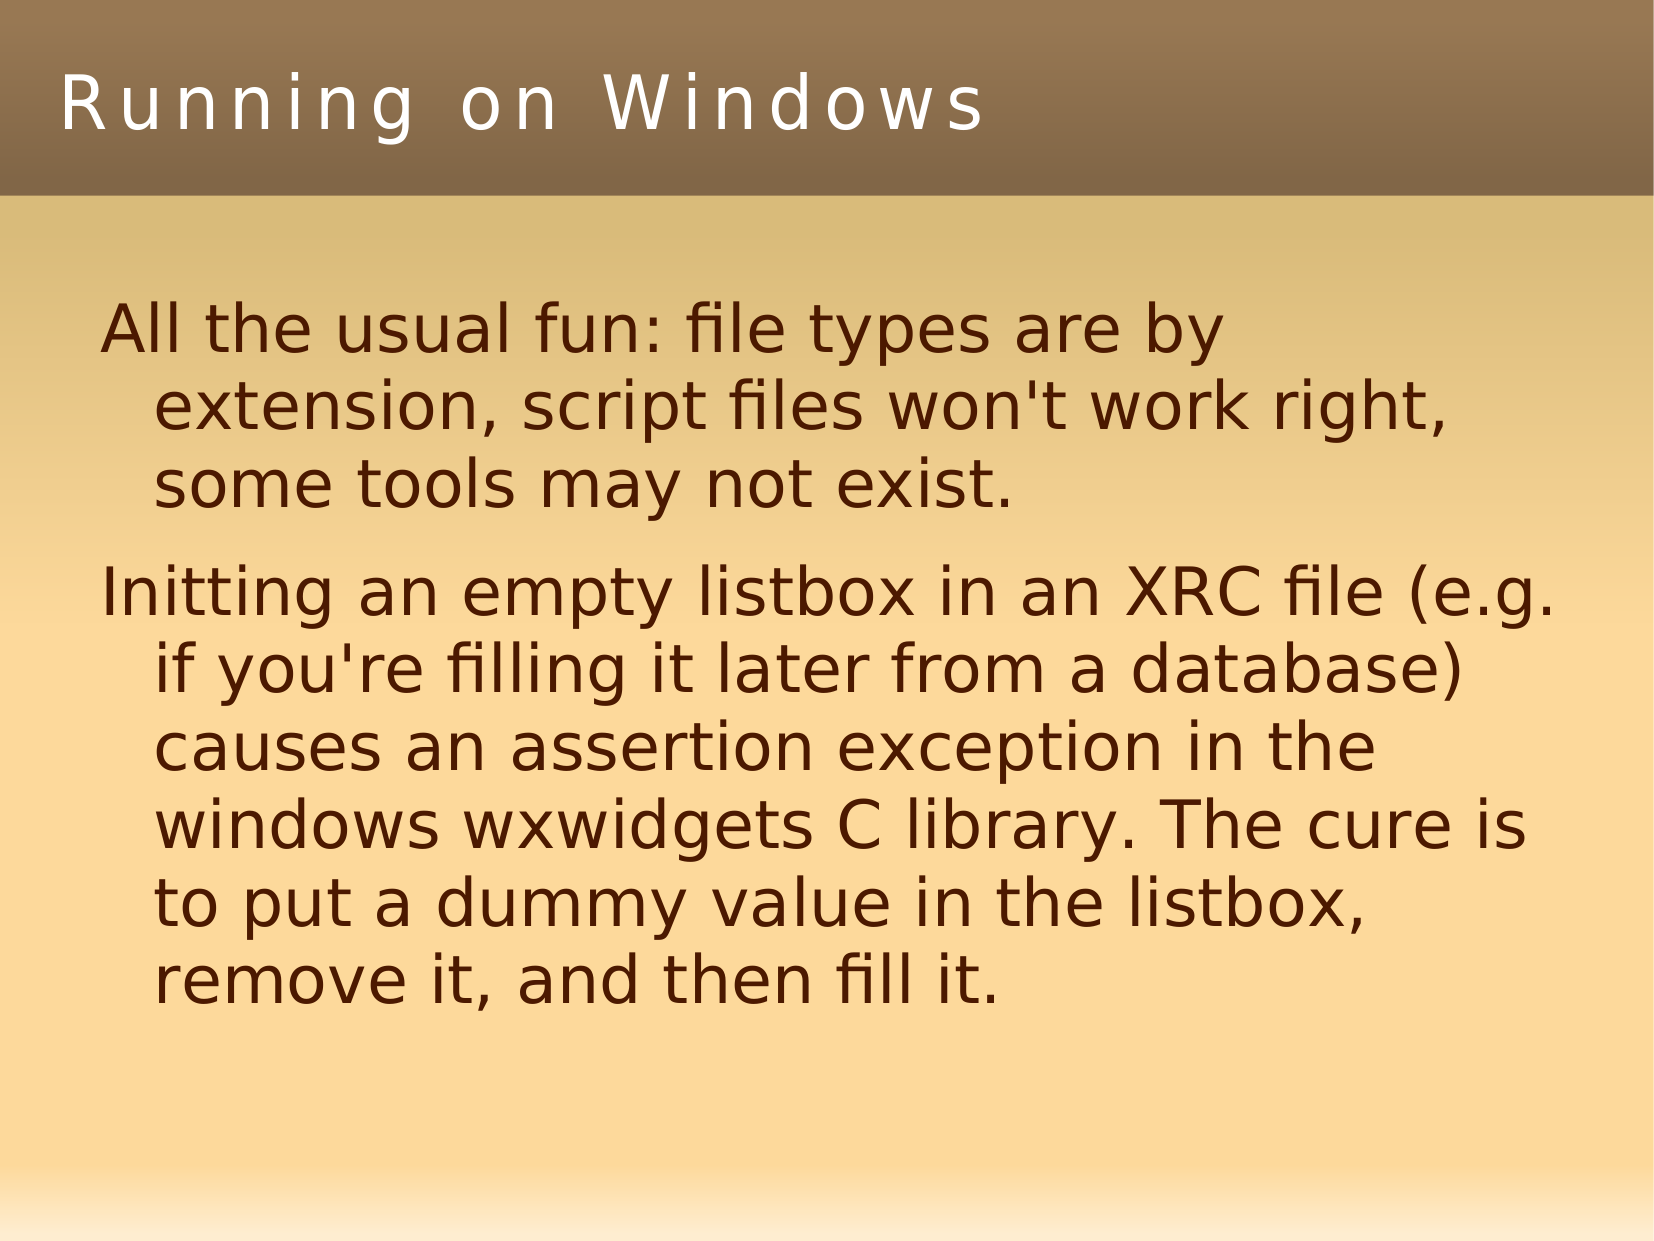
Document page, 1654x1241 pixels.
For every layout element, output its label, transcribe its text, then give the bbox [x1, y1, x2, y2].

list All the usual fun: file types are by extension, script files won't work right, some tools may not exist. Initting an empty listbox in an XRC file (e.g. if you're filling it later from a database) causes an assertion exception in the windows wxwidgets C library. The cure is to put a dummy value in the listbox, remove it, and then fill it. [82, 290, 1571, 1109]
picture [0, 0, 1654, 1241]
title Running on Windows [59, 29, 1595, 178]
